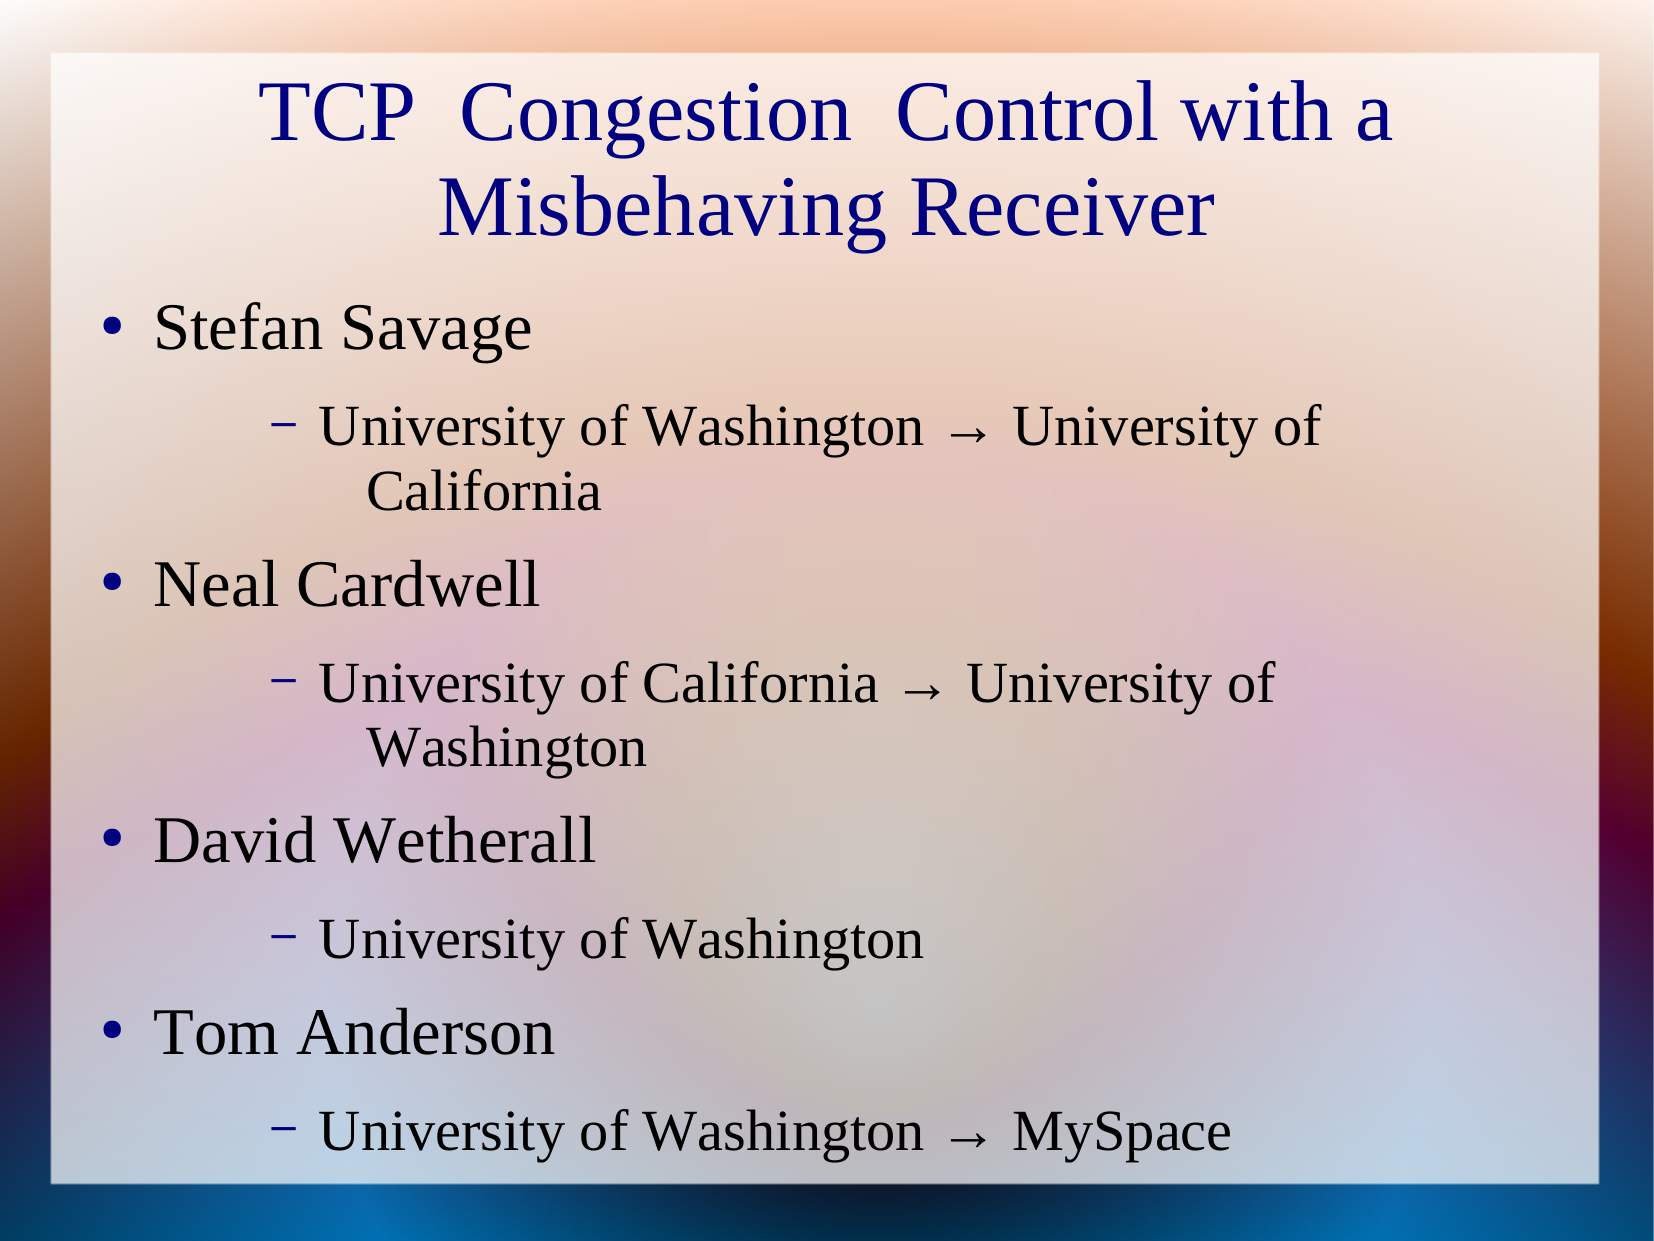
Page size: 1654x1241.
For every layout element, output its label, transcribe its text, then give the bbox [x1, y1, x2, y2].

title TCP Congestion Control with a Misbehaving Receiver [82, 55, 1571, 263]
list Stefan Savage University of Washington → University of California Neal Cardwell University of California → University of Washington David Wetherall University of Washington Tom Anderson University of Washington → MySpace [82, 290, 1571, 1169]
picture [0, 0, 1654, 1241]
